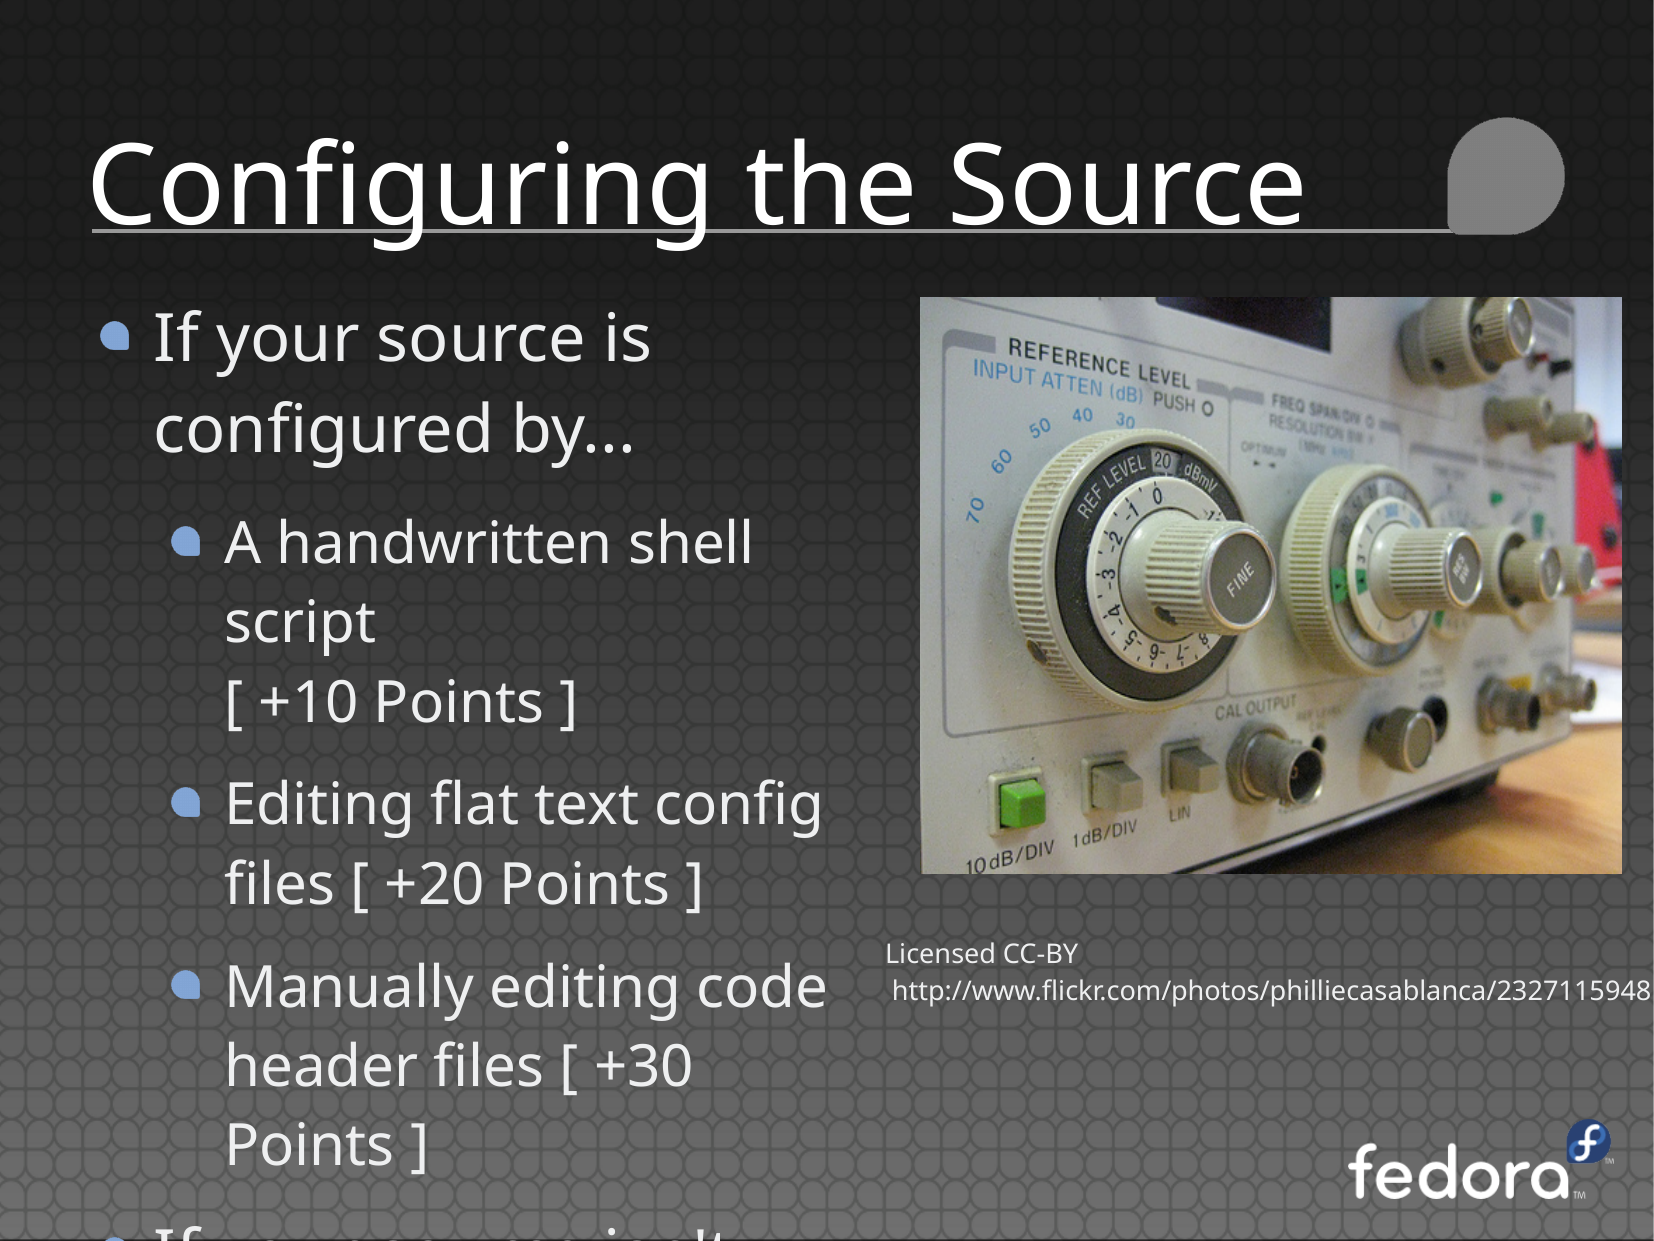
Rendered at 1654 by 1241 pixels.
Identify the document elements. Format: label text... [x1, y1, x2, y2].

text_box Licensed CC-BY http://www.flickr.com/photos/philliecasablanca/2327115948 [883, 927, 1654, 1005]
picture [0, 0, 1654, 1241]
list If your source is configured by... A handwritten shell script [ +10 Points ] Editing flat text config files [ +20 Points ] Manually editing code header files [ +30 Points ] If your source isn't configurable... [ +50 Points ] [82, 290, 900, 1186]
title Configuring the Source [86, 112, 1576, 249]
